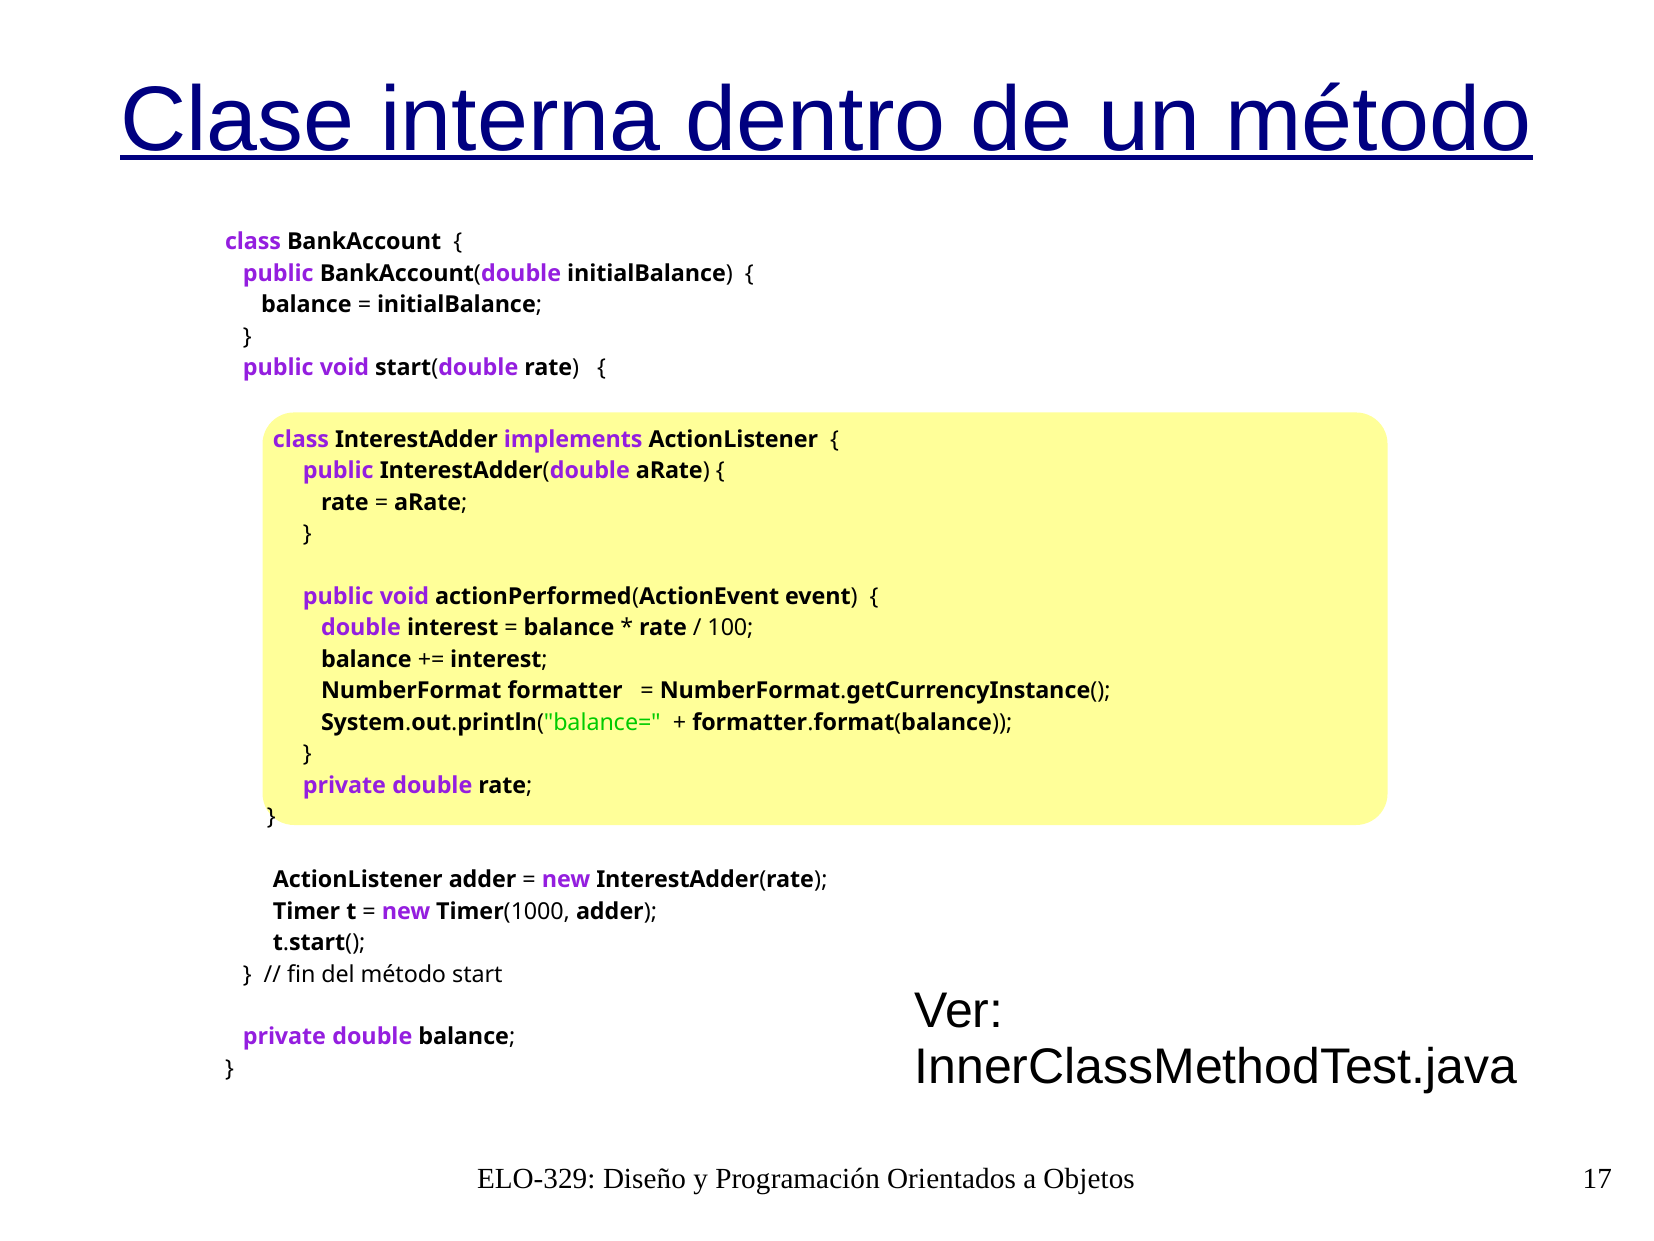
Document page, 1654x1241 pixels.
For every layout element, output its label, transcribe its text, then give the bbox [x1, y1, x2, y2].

title Clase interna dentro de un método [82, 49, 1571, 188]
text_box Ver: InnerClassMethodTest.java [900, 975, 1613, 1114]
list class BankAccount { public BankAccount(double initialBalance) { balance = initialBalance; } public void start(double rate) { class InterestAdder implements ActionListener { public InterestAdder(double aRate) { rate = aRate; } public void actionPerformed(ActionEvent event) { double interest = balance * rate / 100; balance += interest; NumberFormat formatter = NumberFormat.getCurrencyInstance(); System.out.println("balance=" + formatter.format(balance)); } private double rate; } ActionListener adder = new InterestAdder(rate); Timer t = new Timer(1000, adder); t.start(); } // fin del método start private double balance; } [225, 225, 1571, 1126]
